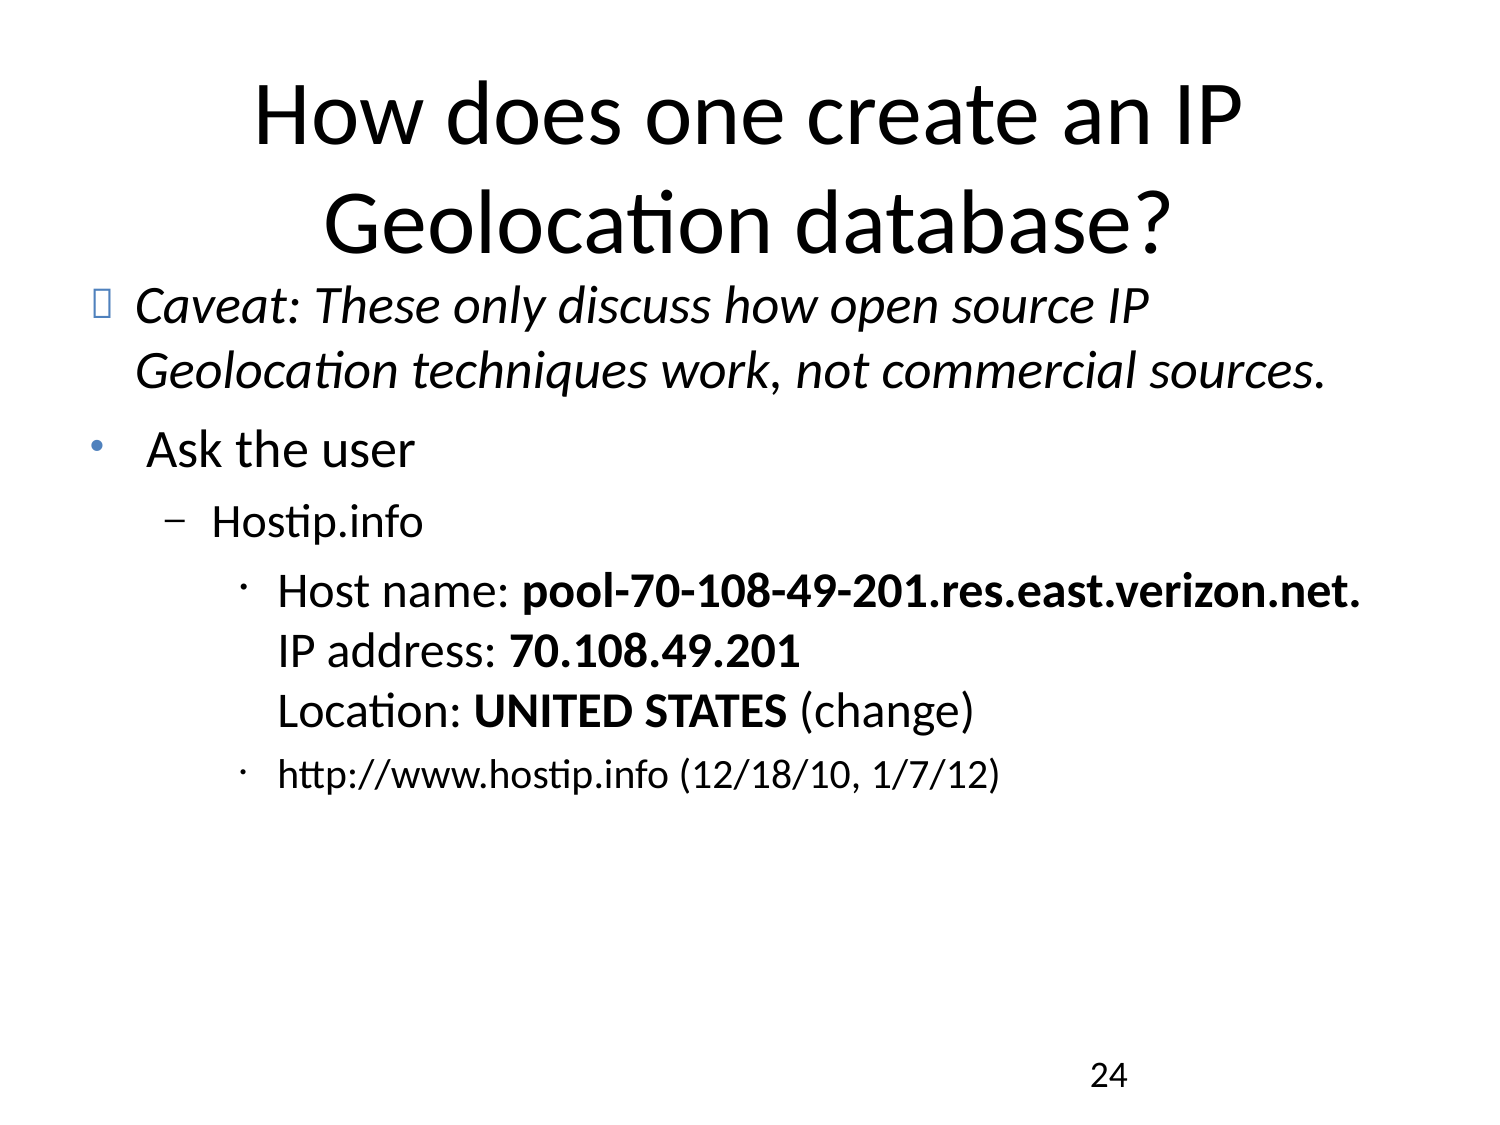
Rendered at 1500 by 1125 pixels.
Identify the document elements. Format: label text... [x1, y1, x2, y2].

list Caveat: These only discuss how open source IP Geolocation techniques work, not commercial sources. Ask the user Hostip.info Host name: pool-70-108-49-201.res.east.verizon.net. IP address: 70.108.49.201 Location: UNITED STATES (change) http://www.hostip.info (12/18/10, 1/7/12) [75, 262, 1425, 1005]
title How does one create an IP Geolocation database? [75, 45, 1425, 233]
slide_number <number> [1074, 1042, 1425, 1103]
